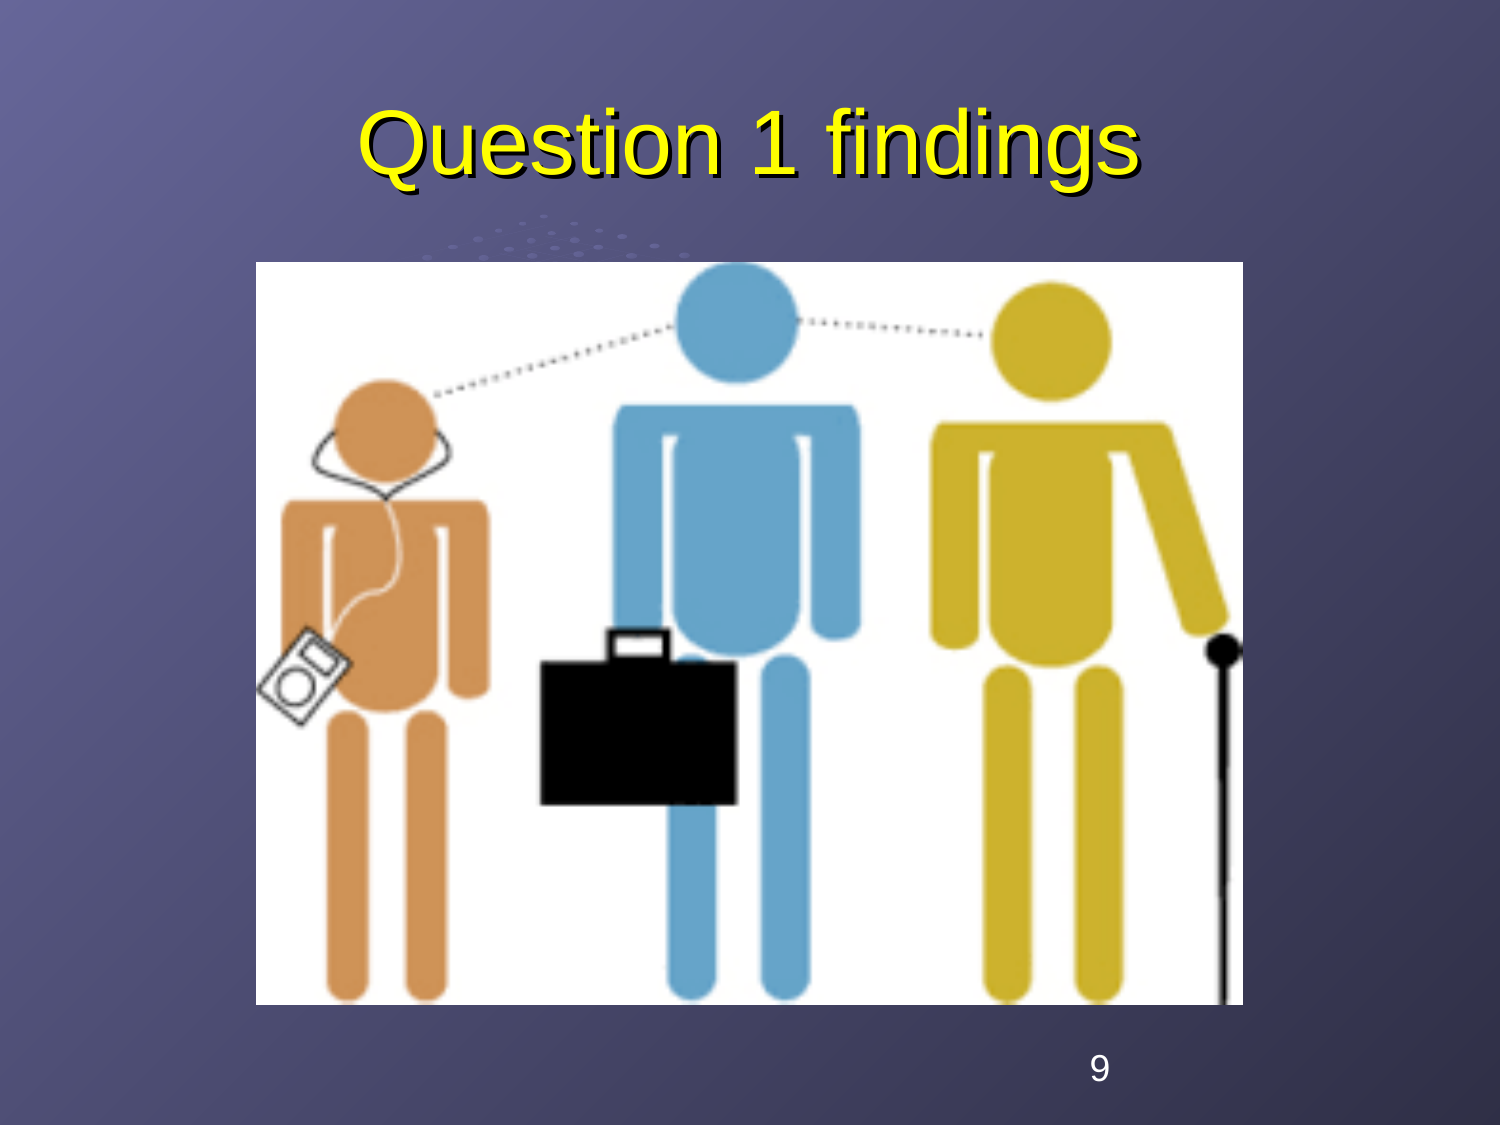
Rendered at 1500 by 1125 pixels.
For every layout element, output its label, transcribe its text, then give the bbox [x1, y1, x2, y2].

picture [256, 262, 1243, 1005]
title Question 1 findings [75, 45, 1424, 232]
